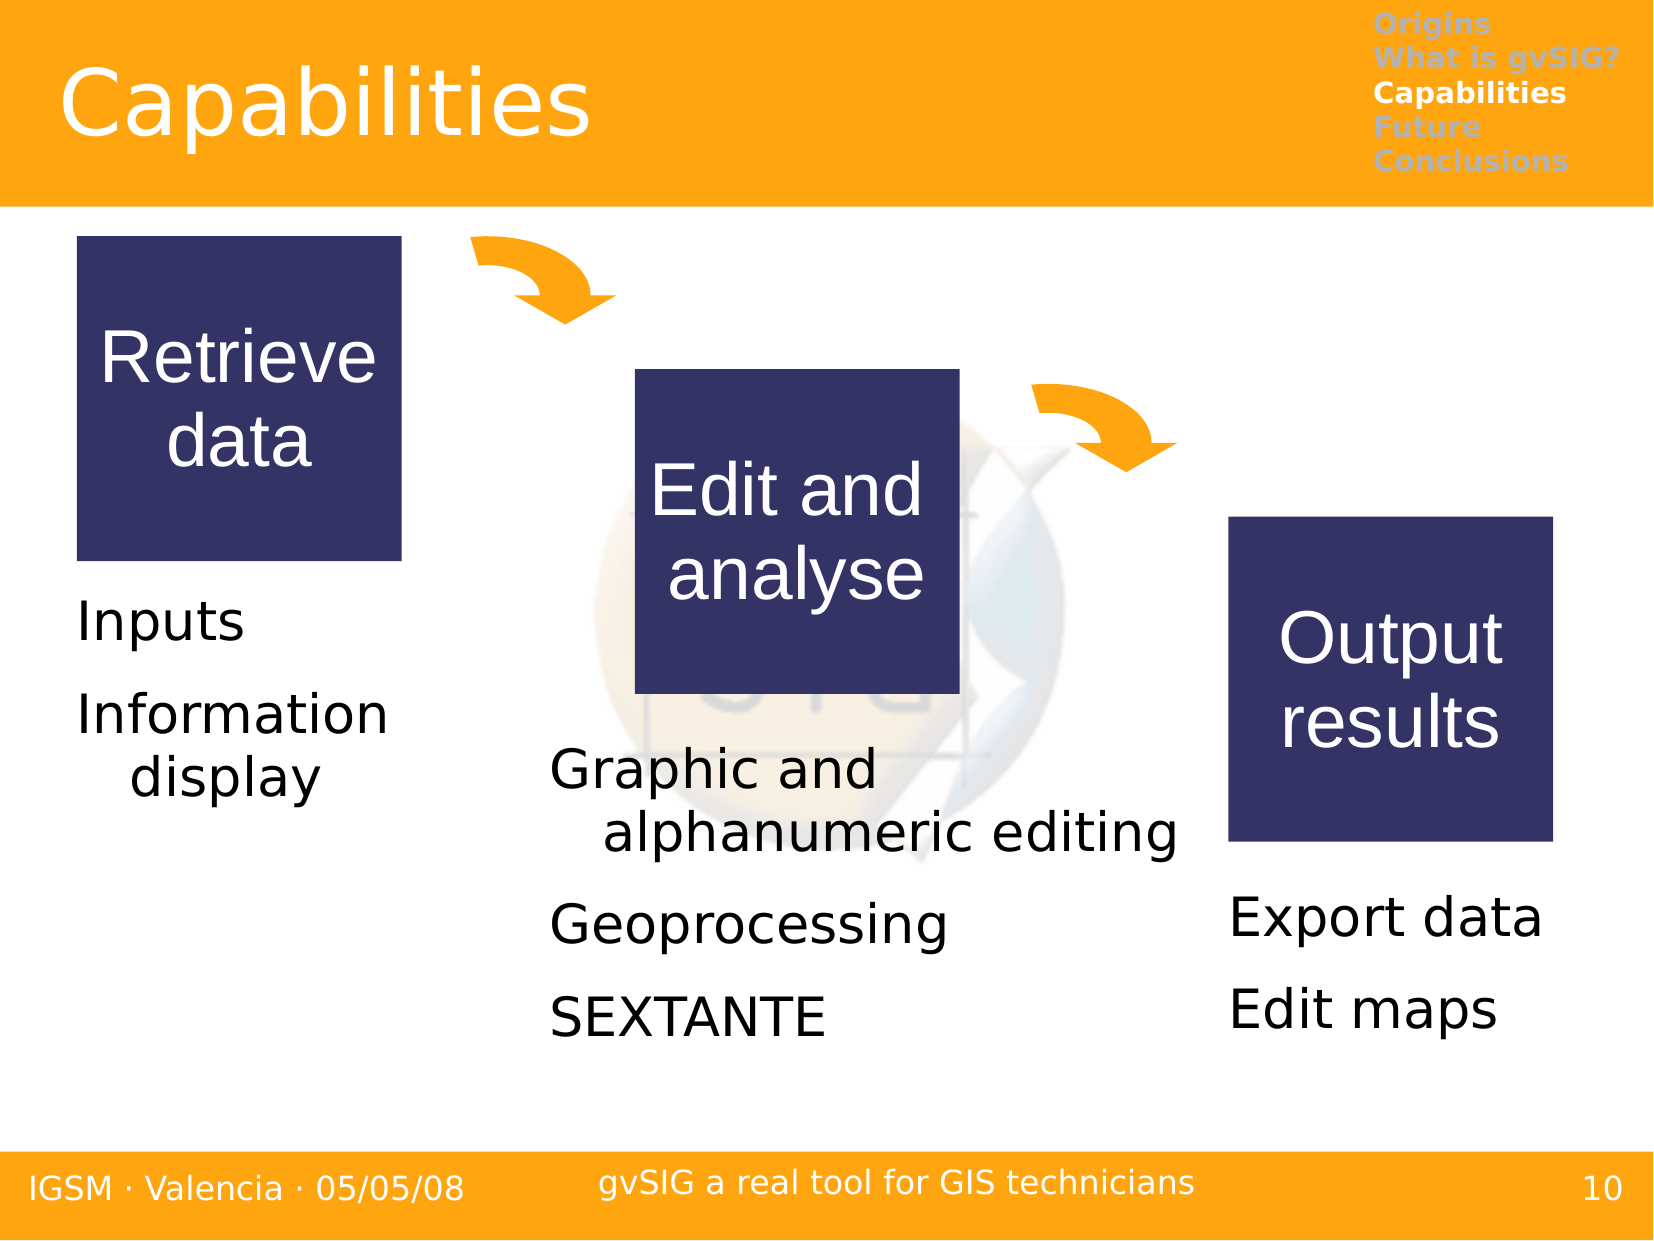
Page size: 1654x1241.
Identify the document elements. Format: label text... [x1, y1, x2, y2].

text_box Retrieve data [76, 236, 402, 562]
list Graphic and alphanumeric editing Geoprocessing SEXTANTE [531, 738, 1182, 1050]
text_box [1031, 383, 1178, 473]
text_box Origins What is gvSIG? Capabilities Future Conclusions [1358, 0, 1654, 207]
title Capabilities [59, 29, 1358, 178]
text_box Output results [1228, 516, 1554, 842]
list Inputs Information display [59, 590, 473, 810]
text_box [470, 236, 617, 325]
text_box Edit and analyse [634, 369, 960, 694]
list Export data Edit maps [1210, 885, 1625, 1063]
